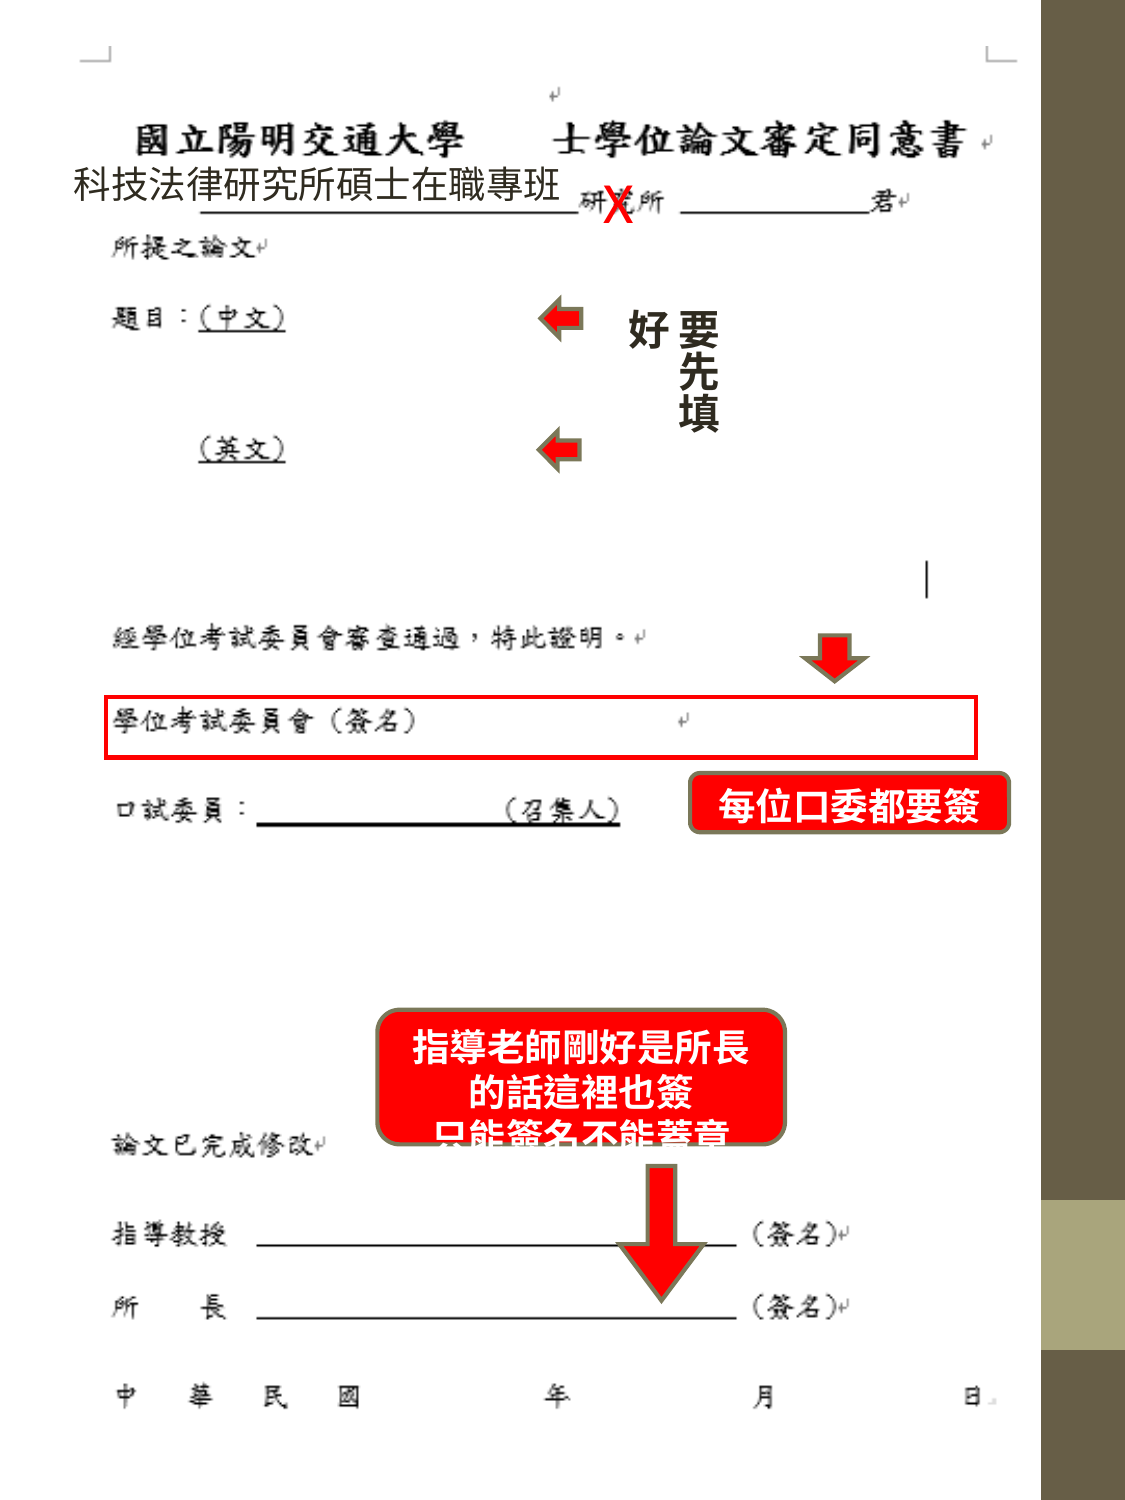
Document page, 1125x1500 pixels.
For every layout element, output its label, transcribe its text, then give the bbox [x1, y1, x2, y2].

text_box X [588, 158, 650, 244]
text_box [540, 299, 582, 338]
text_box 每位口委都要簽 [690, 773, 1010, 833]
text_box 要先填好 [649, 293, 731, 475]
text_box [619, 1165, 704, 1301]
text_box [538, 431, 580, 469]
text_box [805, 635, 865, 682]
picture [16, 46, 1028, 1457]
text_box 指導老師剛好是所長的話這裡也簽 只能簽名不能蓋章 [377, 1009, 785, 1145]
text_box 科技法律研究所碩士在職專班 [58, 153, 582, 215]
